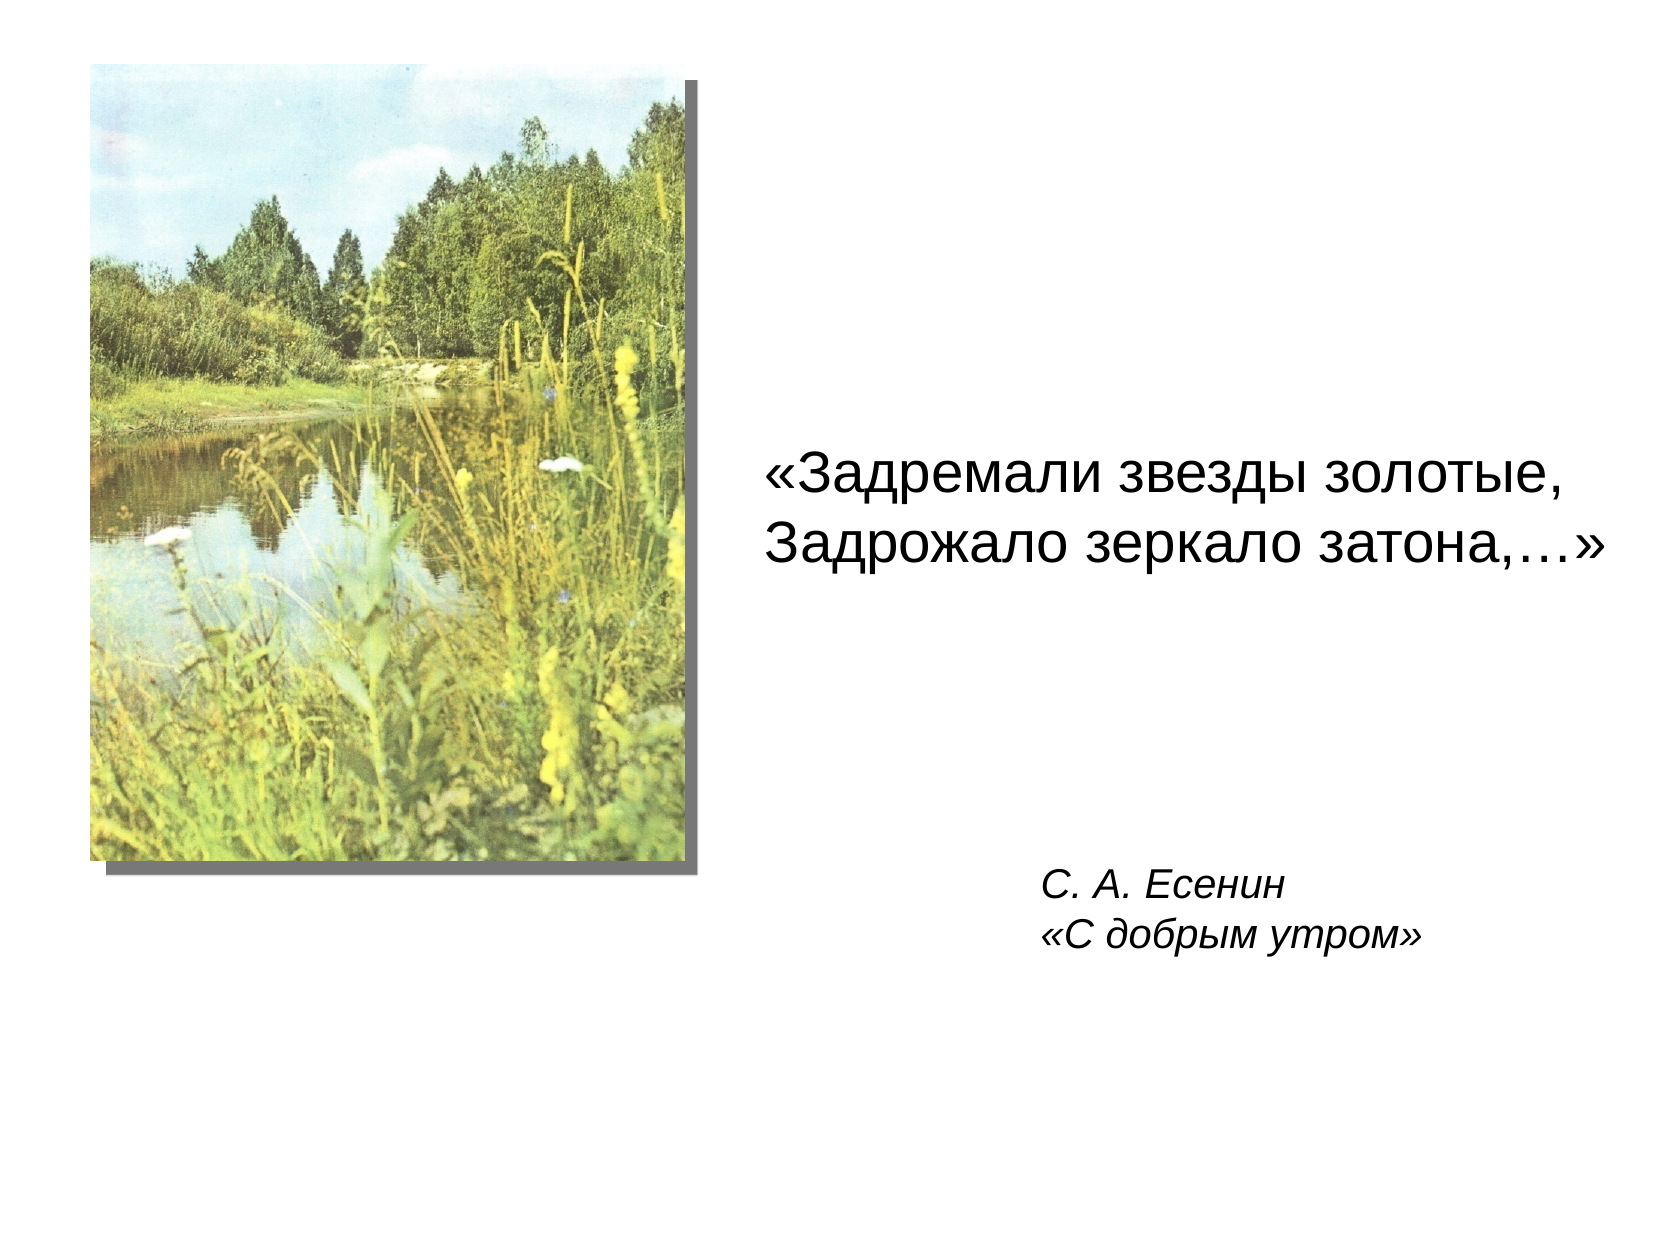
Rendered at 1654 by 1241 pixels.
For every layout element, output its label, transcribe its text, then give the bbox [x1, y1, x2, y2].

picture [90, 64, 685, 861]
text_box «Задремали звезды золотые, Задрожало зеркало затона,…» [750, 426, 1623, 582]
text_box С. А. Есенин «С добрым утром» [1025, 849, 1438, 965]
